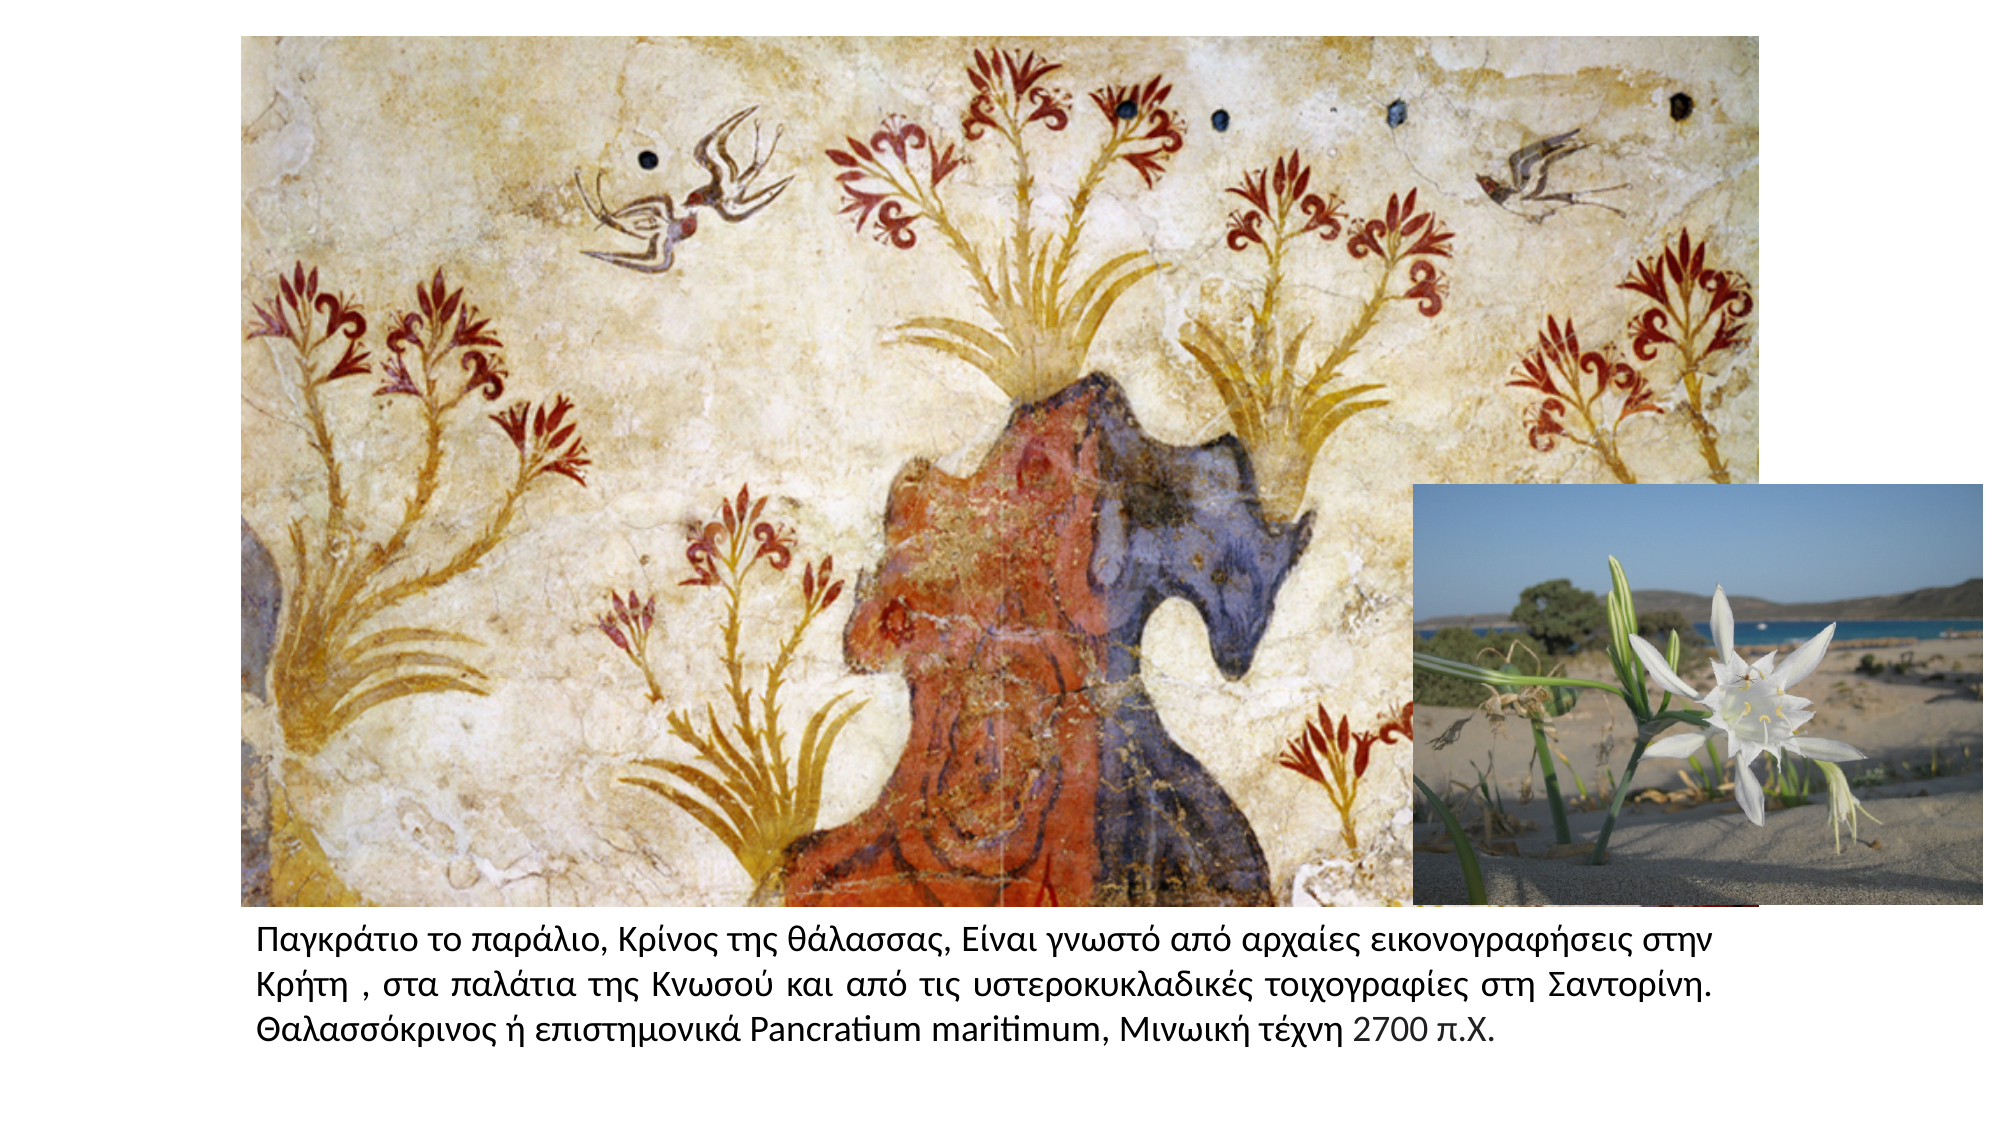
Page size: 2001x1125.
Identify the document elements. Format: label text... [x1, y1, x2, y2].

text_box Παγκράτιο το παράλιο, Κρίνος της θάλασσας, Είναι γνωστό από αρχαίες εικονογραφήσεις στην Κρήτη , στα παλάτια της Κνωσού και από τις υστεροκυκλαδικές τοιχογραφίες στη Σαντορίνη. Θαλασσόκρινος ή επιστημονικά Pancratium maritimum, Μινωική τέχνη 2700 π.Χ. [241, 907, 1759, 1057]
picture [241, 36, 1983, 907]
